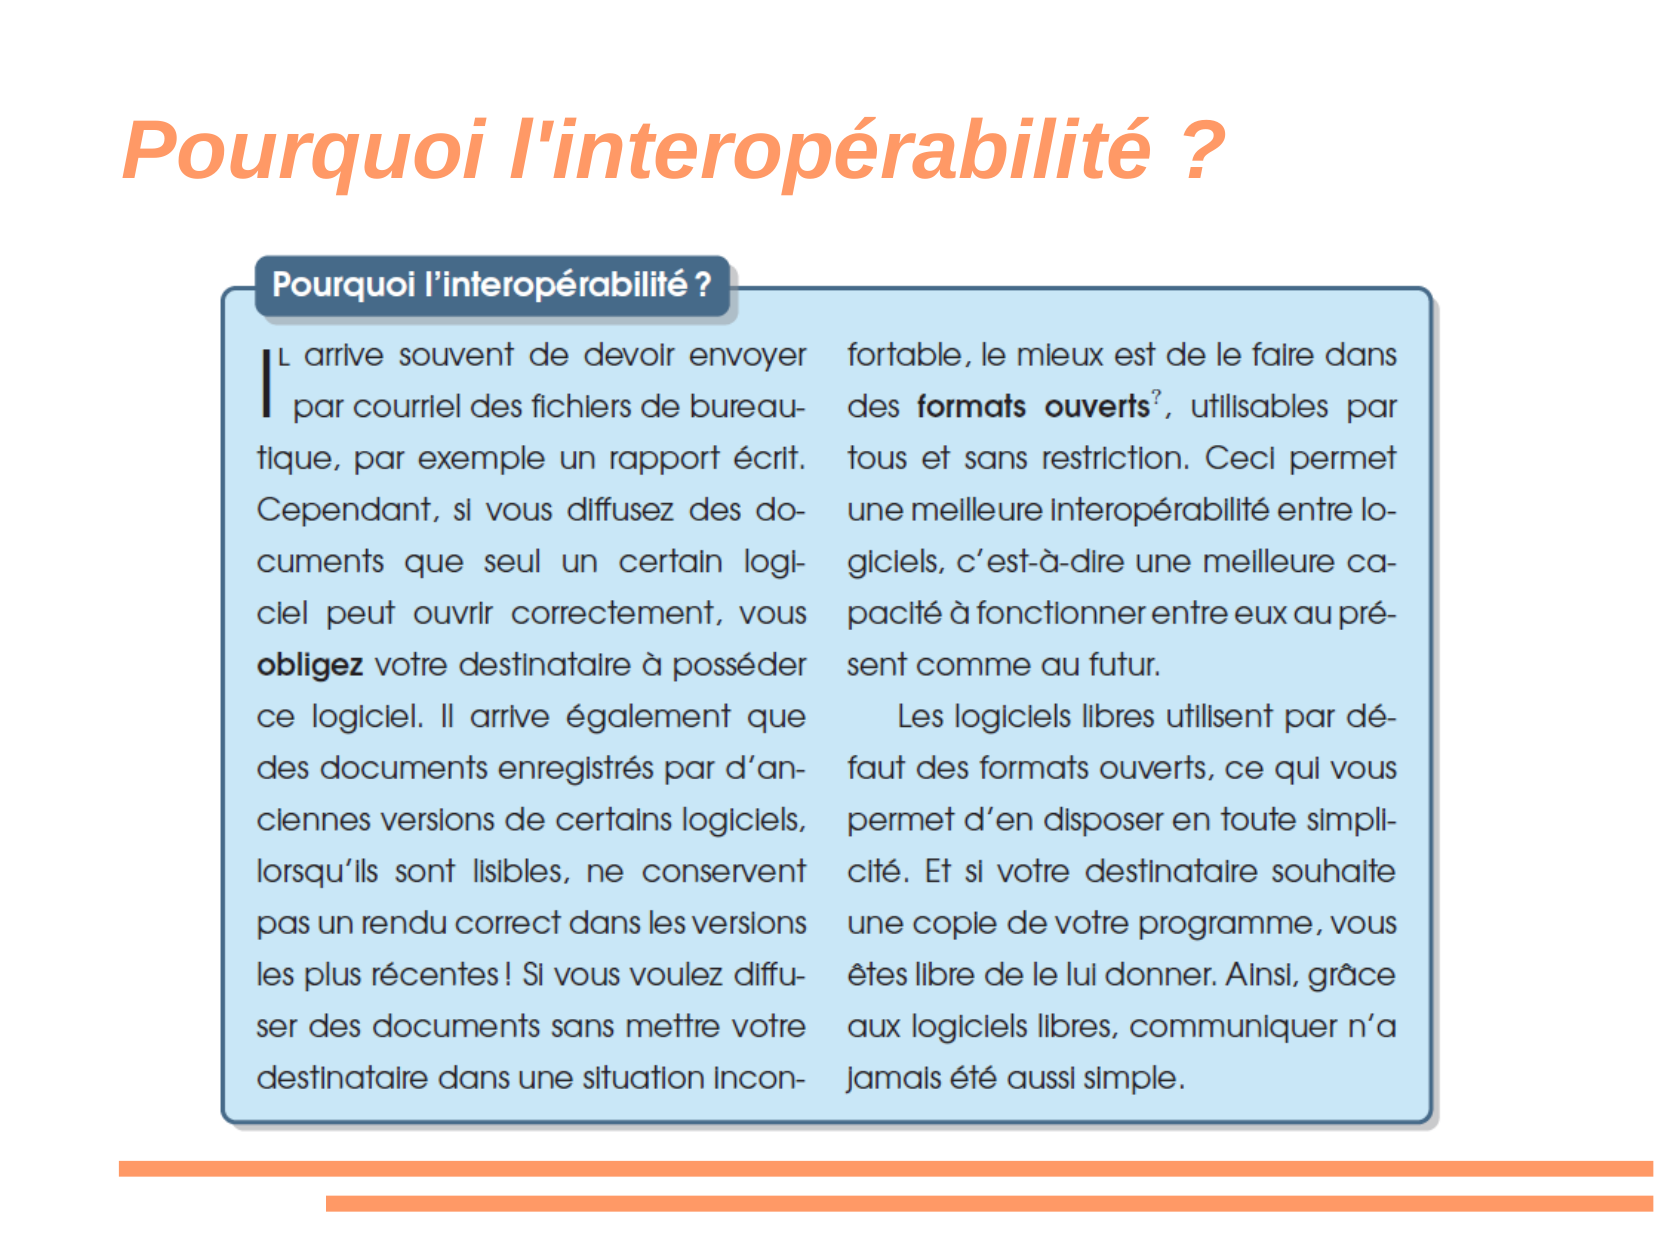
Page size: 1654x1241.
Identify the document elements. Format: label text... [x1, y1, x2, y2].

title Pourquoi l'interopérabilité ? [121, 46, 1534, 254]
picture [206, 236, 1458, 1145]
